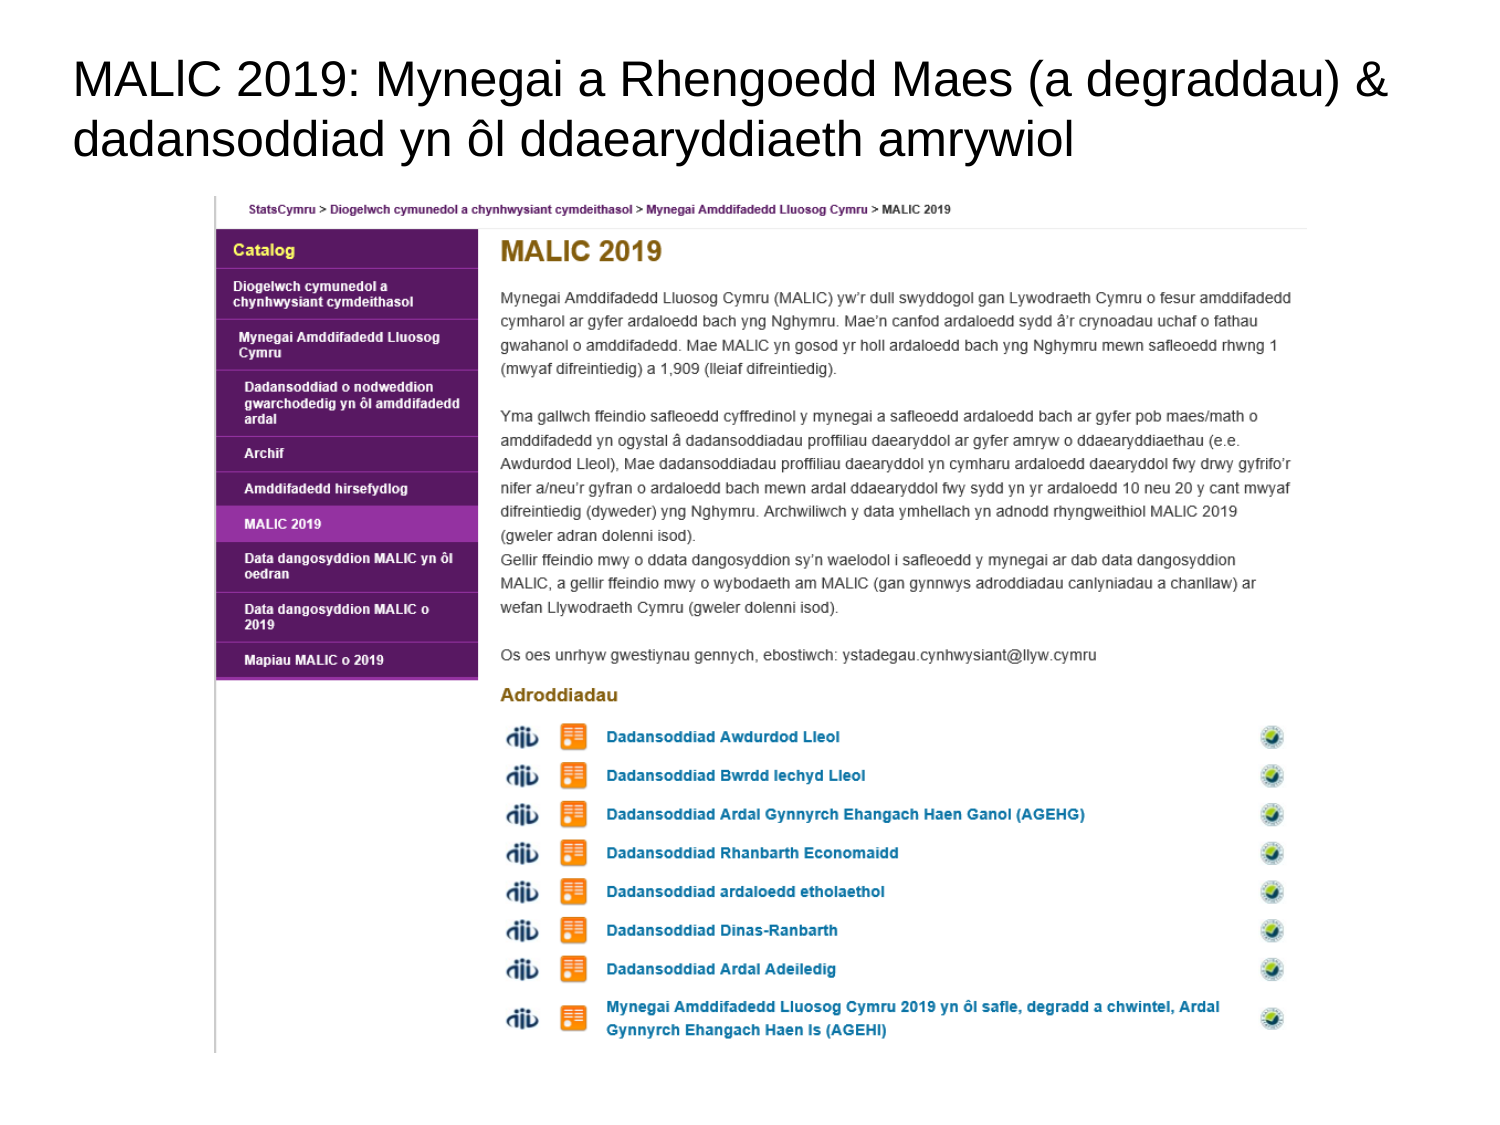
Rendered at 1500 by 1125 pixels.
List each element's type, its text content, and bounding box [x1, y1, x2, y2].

picture [214, 196, 1307, 1053]
text_box MALlC 2019: Mynegai a Rhengoedd Maes (a degraddau) & dadansoddiad yn ôl ddaearyddiaeth amrywiol [58, 39, 1442, 175]
